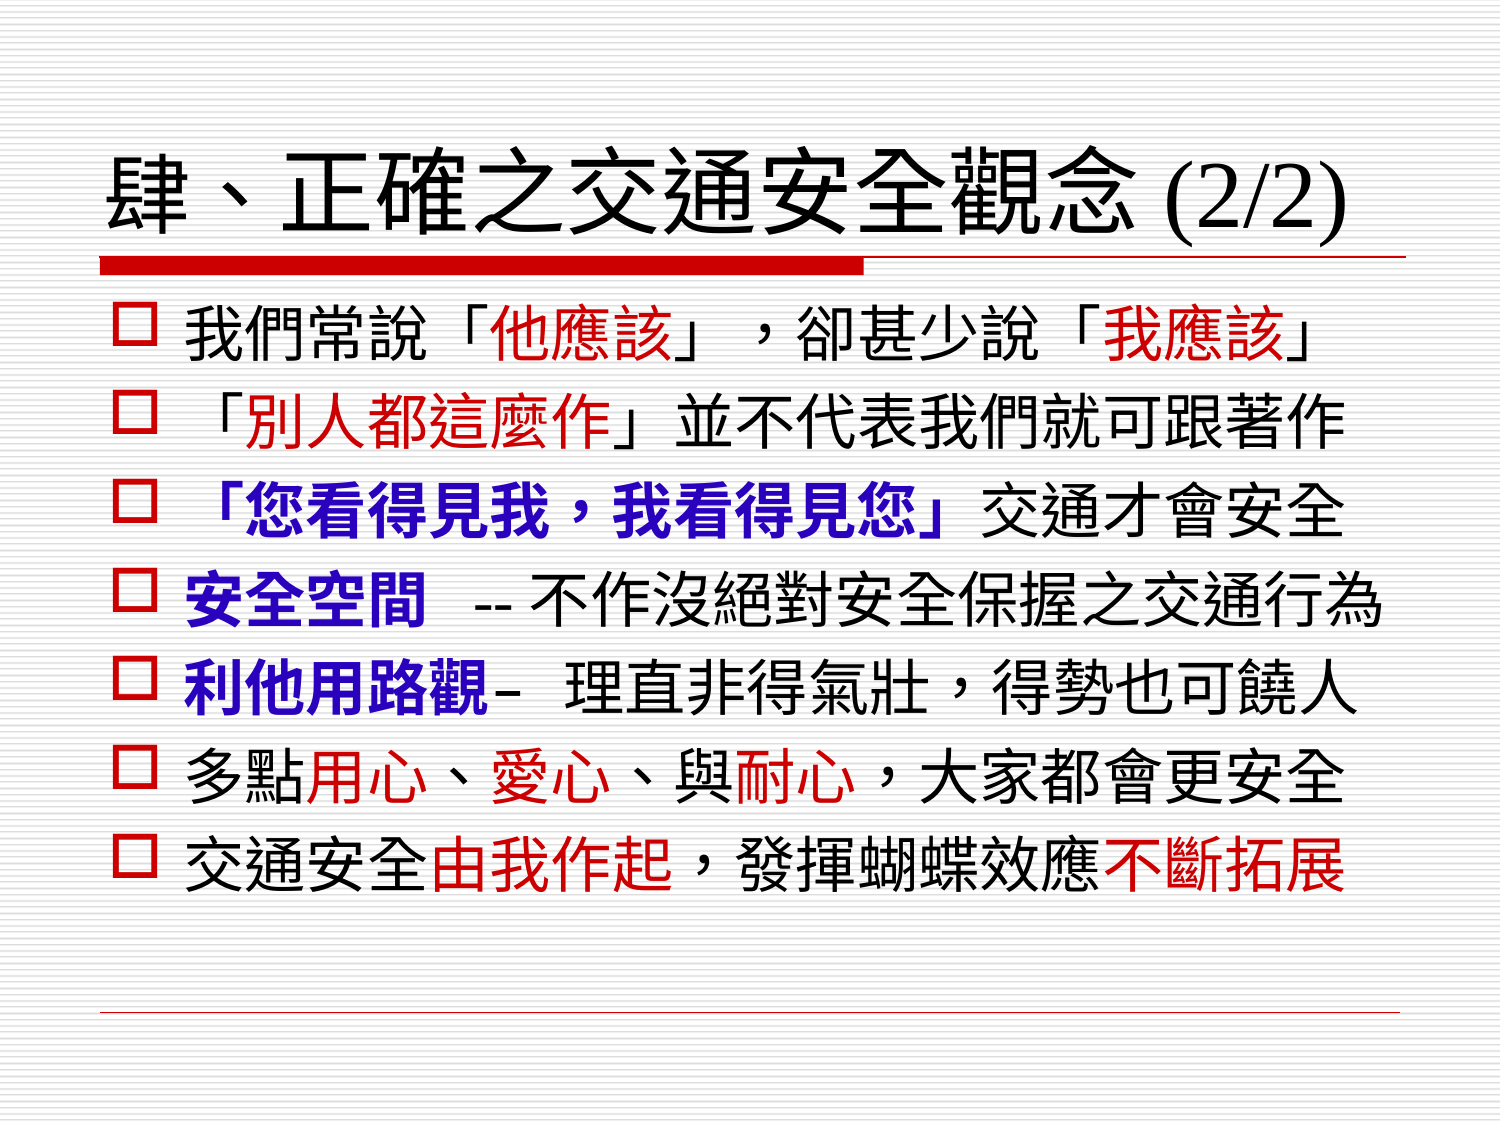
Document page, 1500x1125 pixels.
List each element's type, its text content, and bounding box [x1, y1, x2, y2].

list 我們常說「他應該」，卻甚少說「我應該」 「別人都這麼作」並不代表我們就可跟著作 「您看得見我，我看得見您」交通才會安全 安全空間 --不作沒絕對安全保握之交通行為 利他用路觀– 理直非得氣壯，得勢也可饒人 多點用心、愛心、與耐心，大家都會更安全 交通安全由我作起，發揮蝴蝶效應不斷拓展 [92, 287, 1406, 988]
title 肆、正確之交通安全觀念(2/2) [88, 54, 1437, 255]
picture [0, 0, 1500, 1125]
